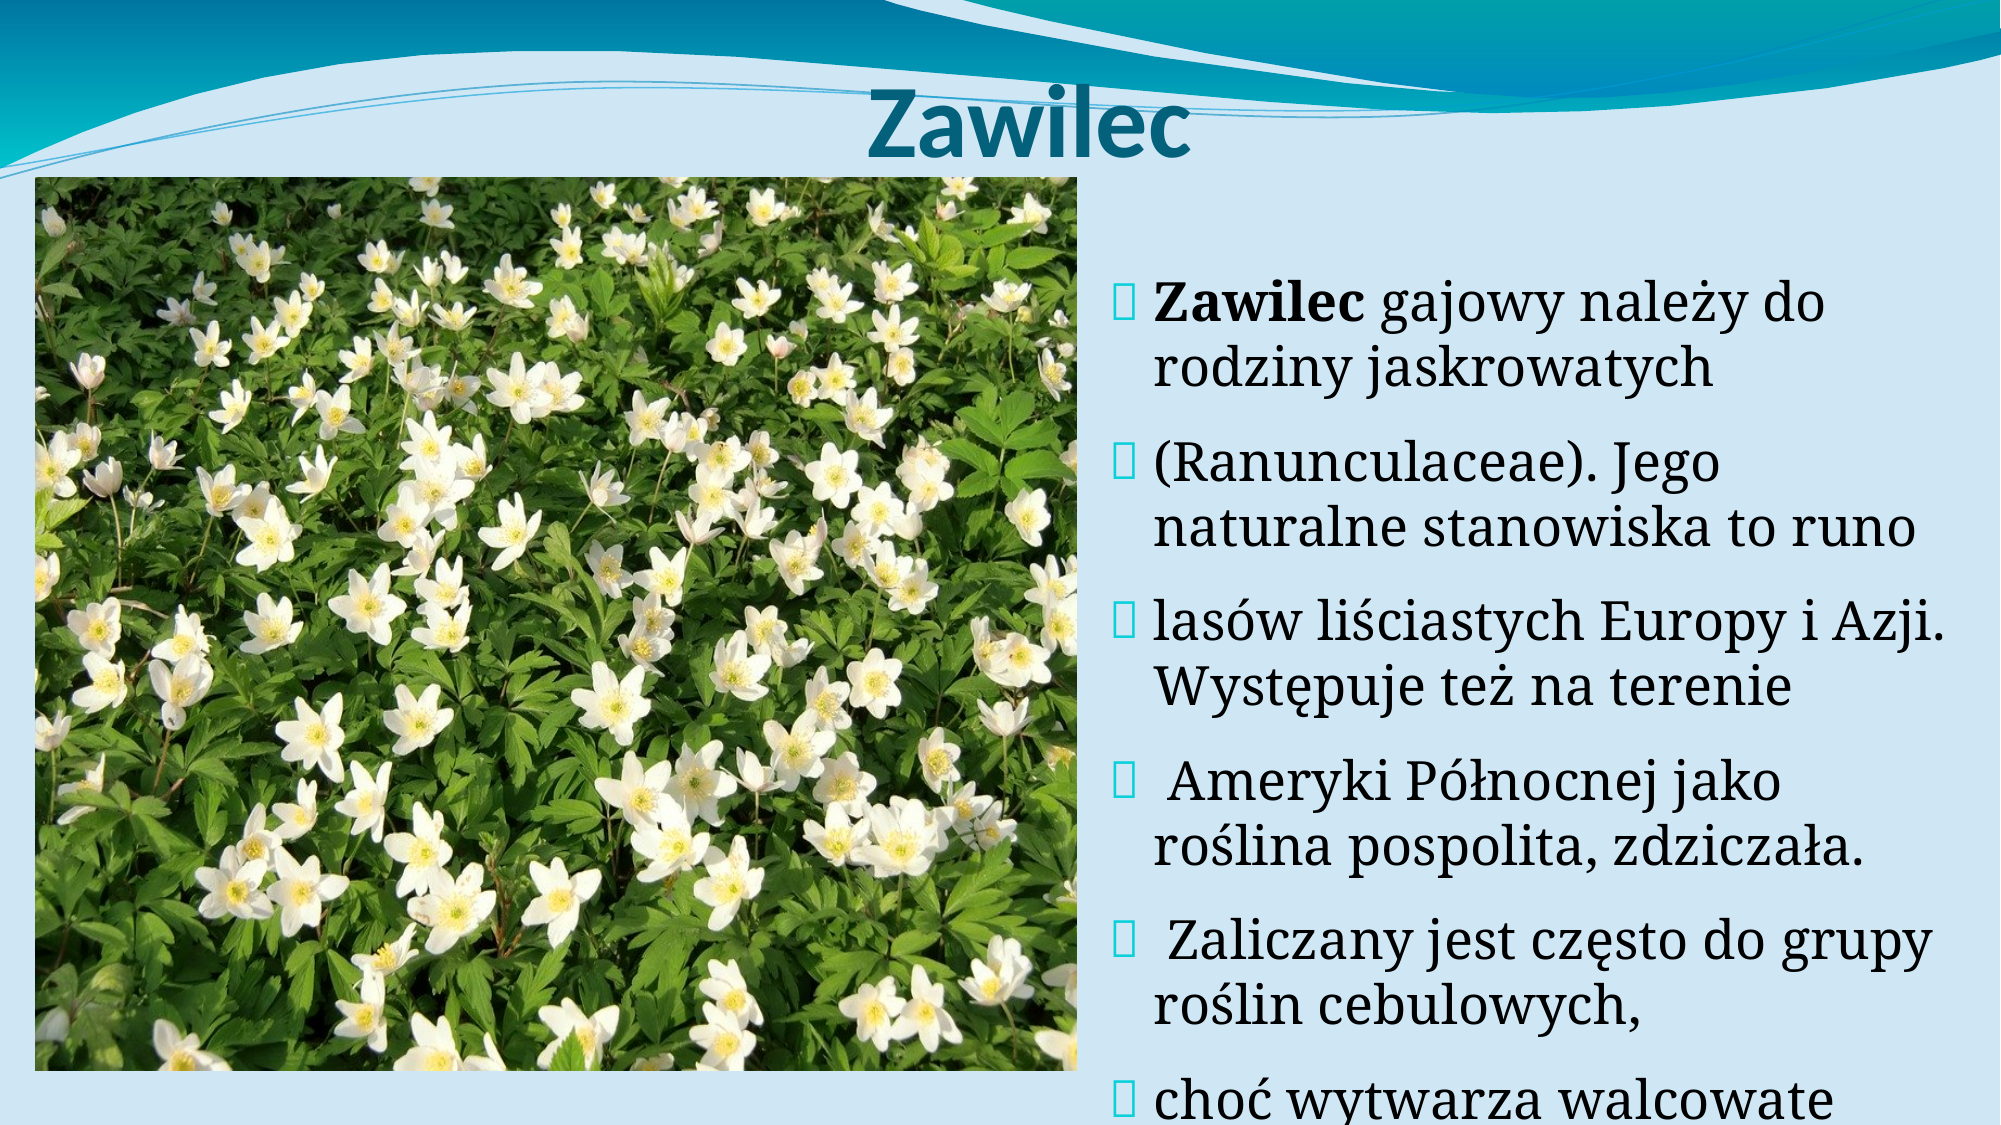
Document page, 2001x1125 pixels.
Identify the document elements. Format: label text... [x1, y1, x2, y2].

picture [35, 177, 1077, 1071]
title Zawilec [158, 45, 1900, 178]
list Zawilec gajowy należy do rodziny jaskrowatych (Ranunculaceae). Jego naturalne stanowiska to runo lasów liściastych Europy i Azji. Występuje też na terenie Ameryki Północnej jako roślina pospolita, zdziczała. Zaliczany jest często do grupy roślin cebulowych, choć wytwarza walcowate kłącza z cienkimi korzeniami. [1094, 260, 1965, 1043]
